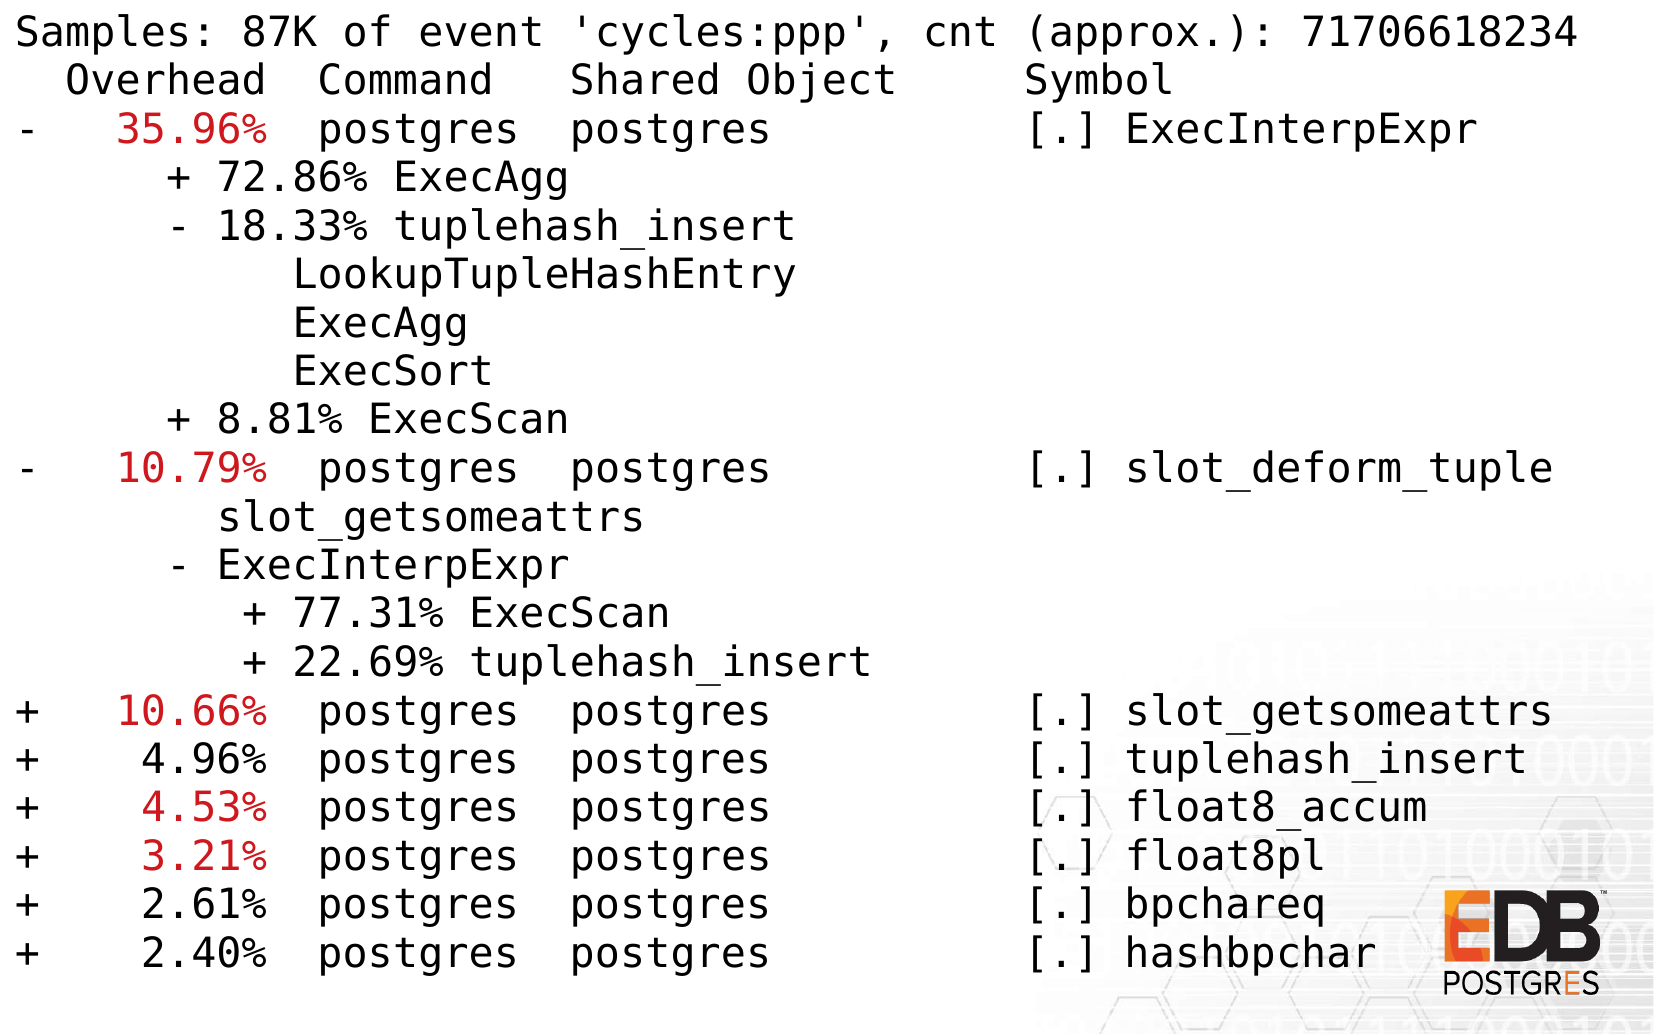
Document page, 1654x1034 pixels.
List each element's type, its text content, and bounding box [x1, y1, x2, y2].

text_box Samples: 87K of event 'cycles:ppp', cnt (approx.): 71706618234 Overhead Command Shared Object Symbol - 35.96% postgres postgres [.] ExecInterpExpr + 72.86% ExecAgg - 18.33% tuplehash_insert LookupTupleHashEntry ExecAgg ExecSort + 8.81% ExecScan - 10.79% postgres postgres [.] slot_deform_tuple slot_getsomeattrs - ExecInterpExpr + 77.31% ExecScan + 22.69% tuplehash_insert + 10.66% postgres postgres [.] slot_getsomeattrs + 4.96% postgres postgres [.] tuplehash_insert + 4.53% postgres postgres [.] float8_accum + 3.21% postgres postgres [.] float8pl + 2.61% postgres postgres [.] bpchareq + 2.40% postgres postgres [.] hashbpchar [0, 0, 1654, 1034]
